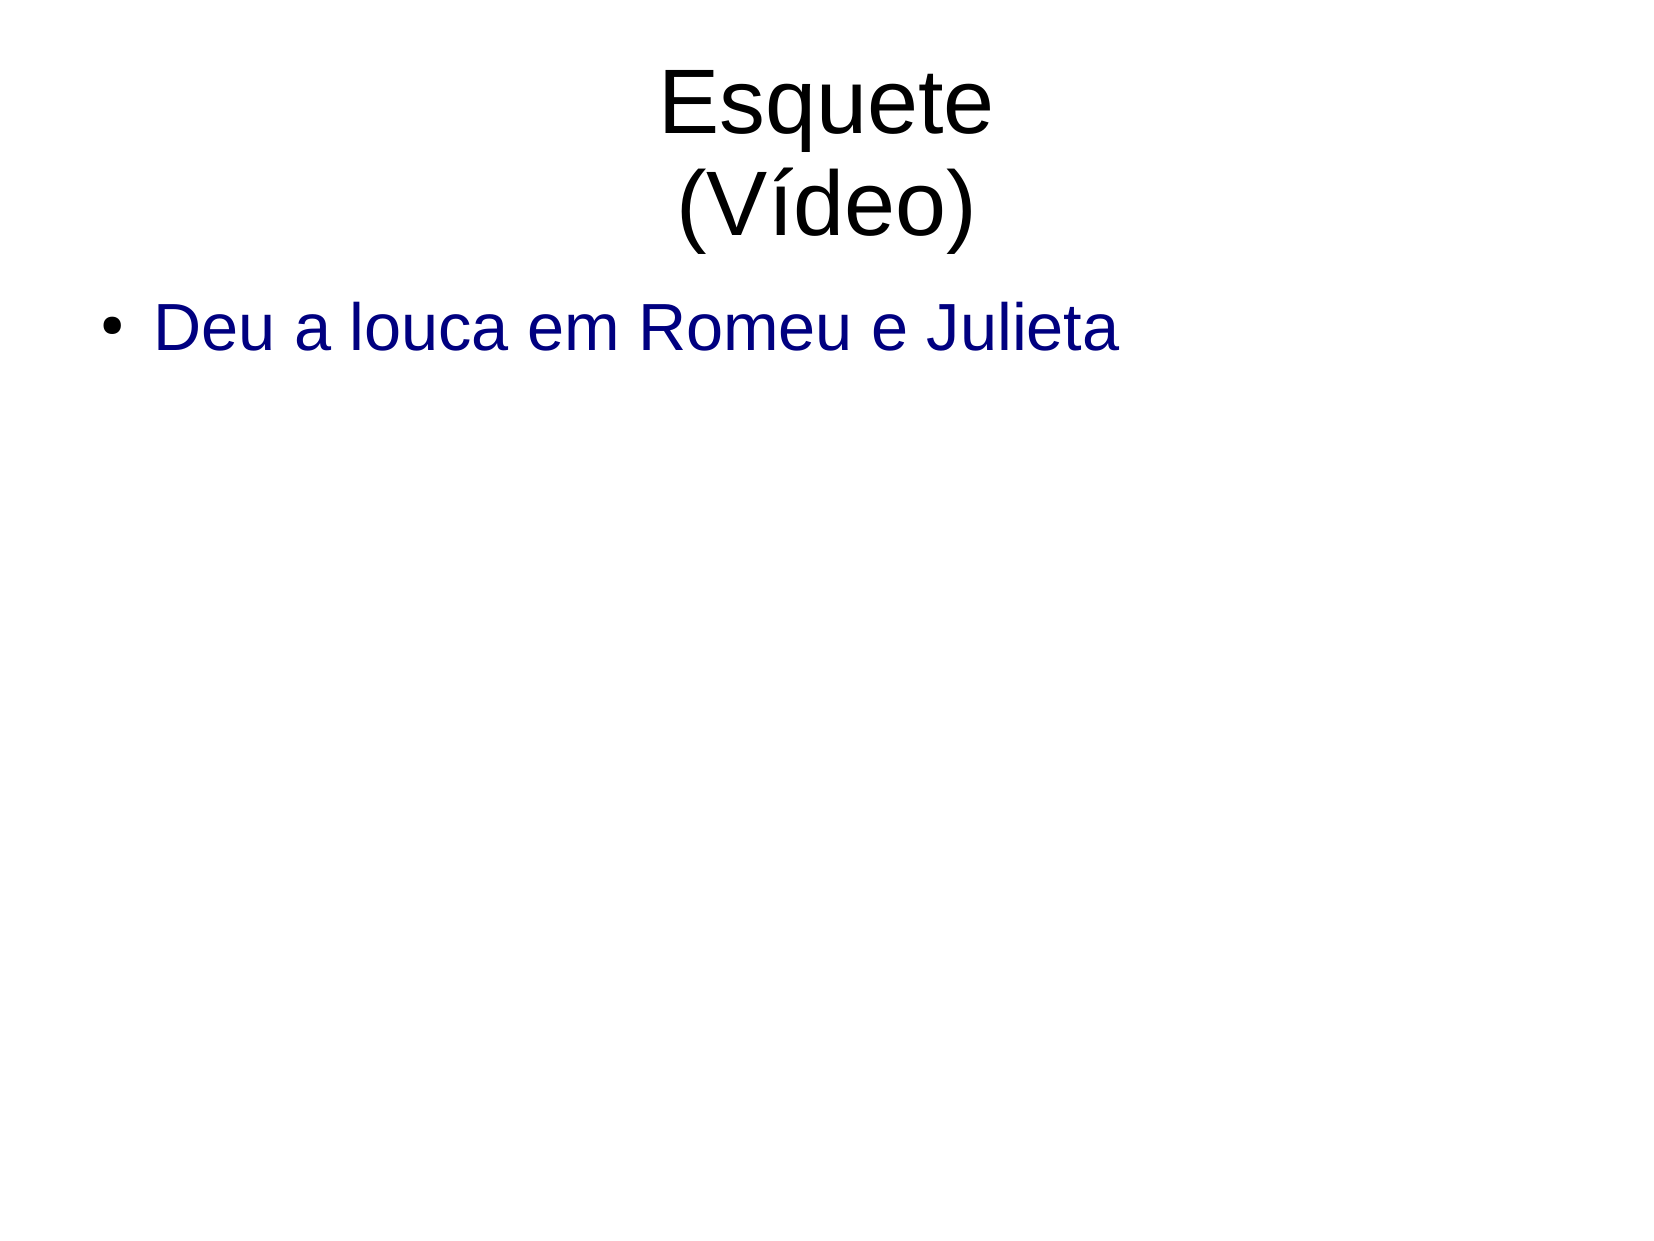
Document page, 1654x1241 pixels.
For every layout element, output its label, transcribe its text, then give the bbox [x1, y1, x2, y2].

list Deu a louca em Romeu e Julieta [82, 290, 1571, 1010]
title Esquete (Vídeo) [82, 49, 1571, 257]
